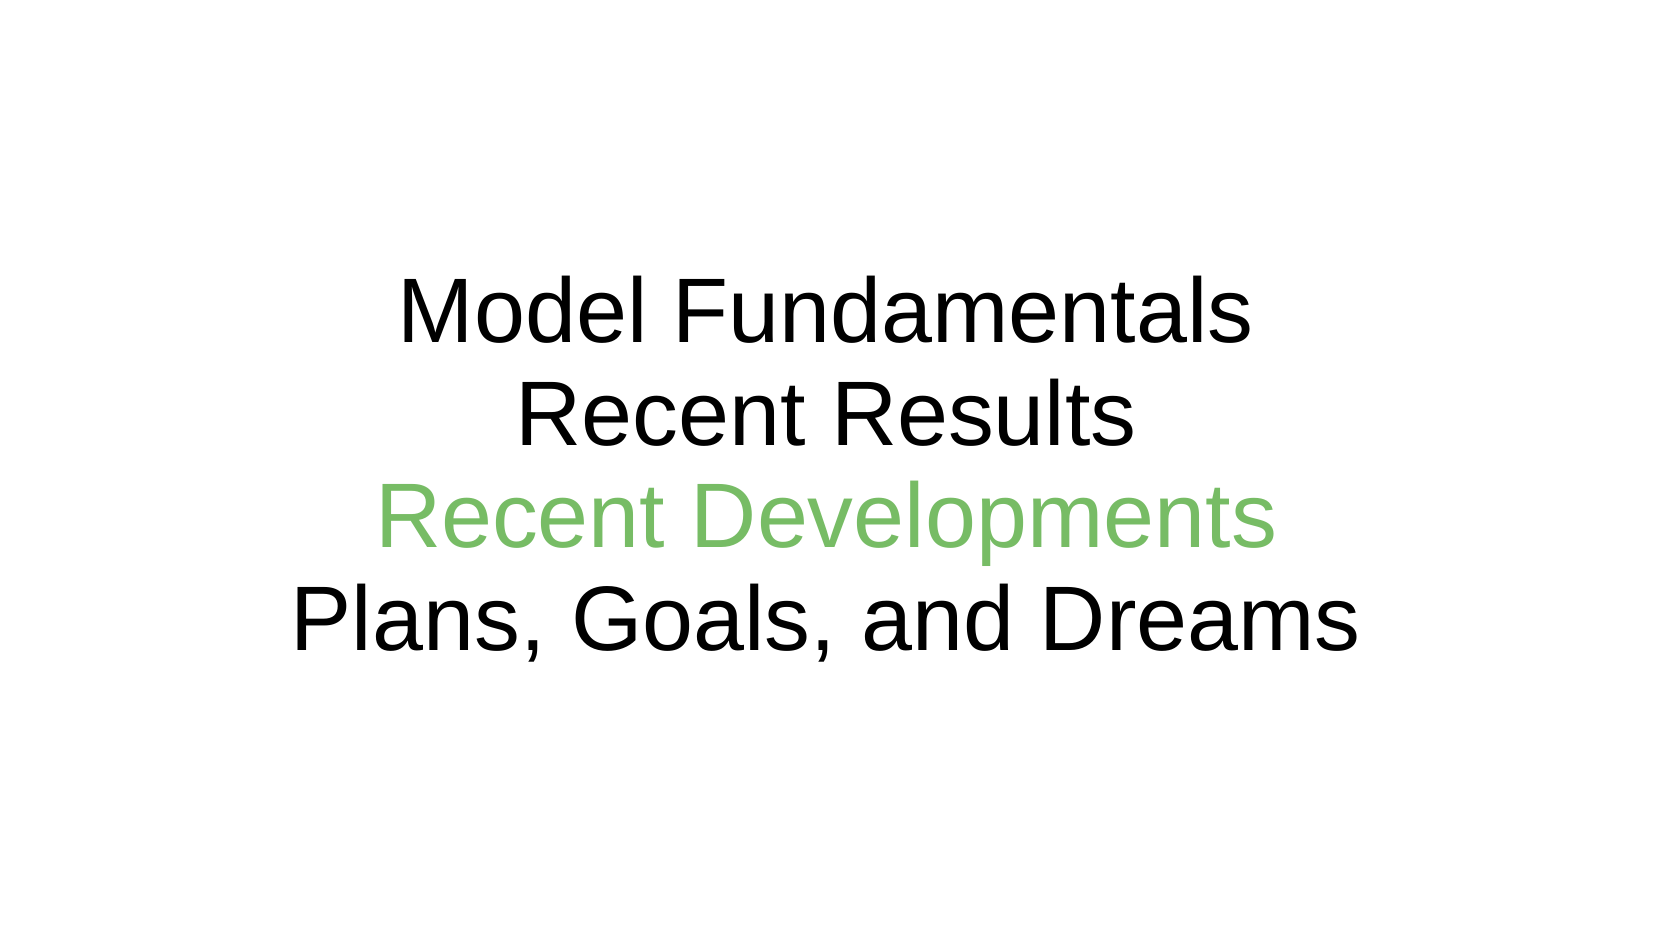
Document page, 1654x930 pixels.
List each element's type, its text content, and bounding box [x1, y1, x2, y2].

text_box Model Fundamentals Recent Results Recent Developments Plans, Goals, and Dreams [276, 252, 1377, 678]
